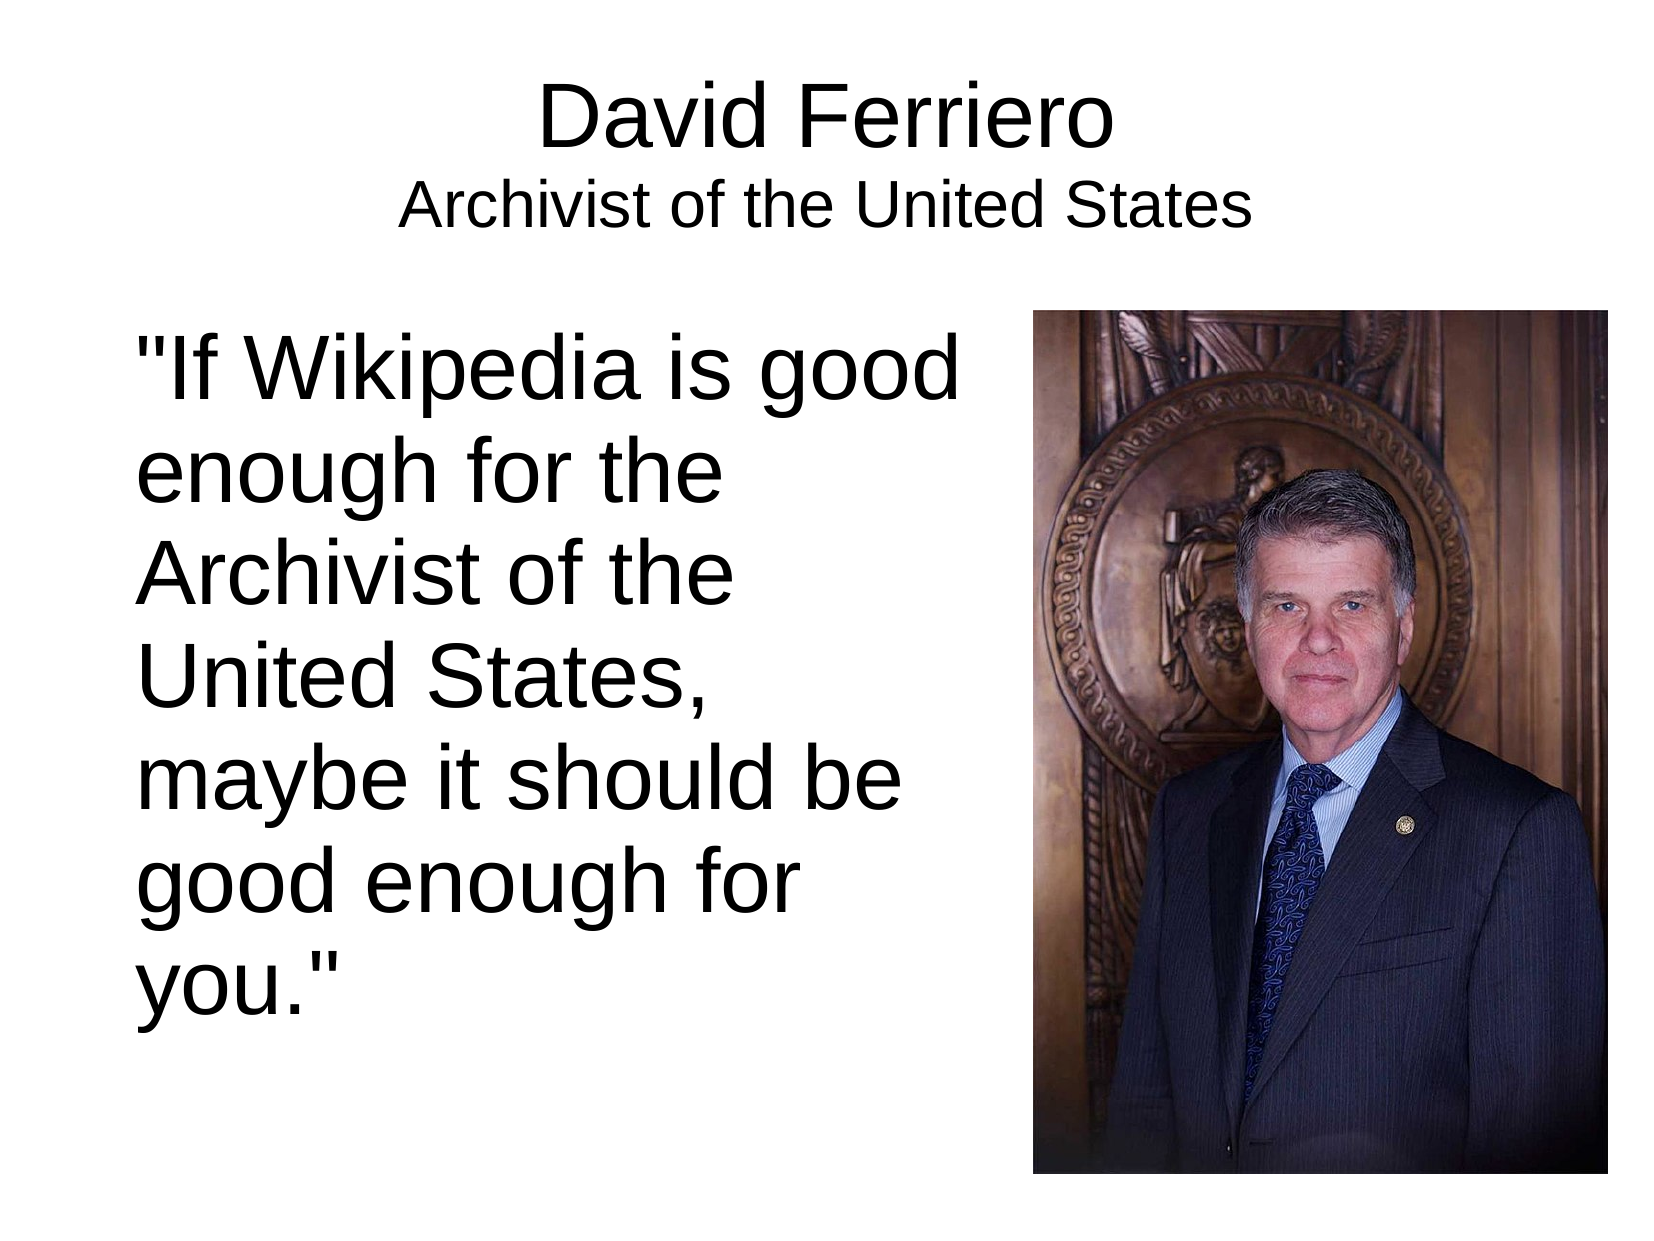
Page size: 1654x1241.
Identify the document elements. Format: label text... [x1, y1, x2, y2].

text_box "If Wikipedia is good enough for the Archivist of the United States, maybe it should be good enough for you." [120, 309, 1002, 1042]
picture [1033, 310, 1608, 1174]
title David Ferriero Archivist of the United States [82, 49, 1571, 257]
